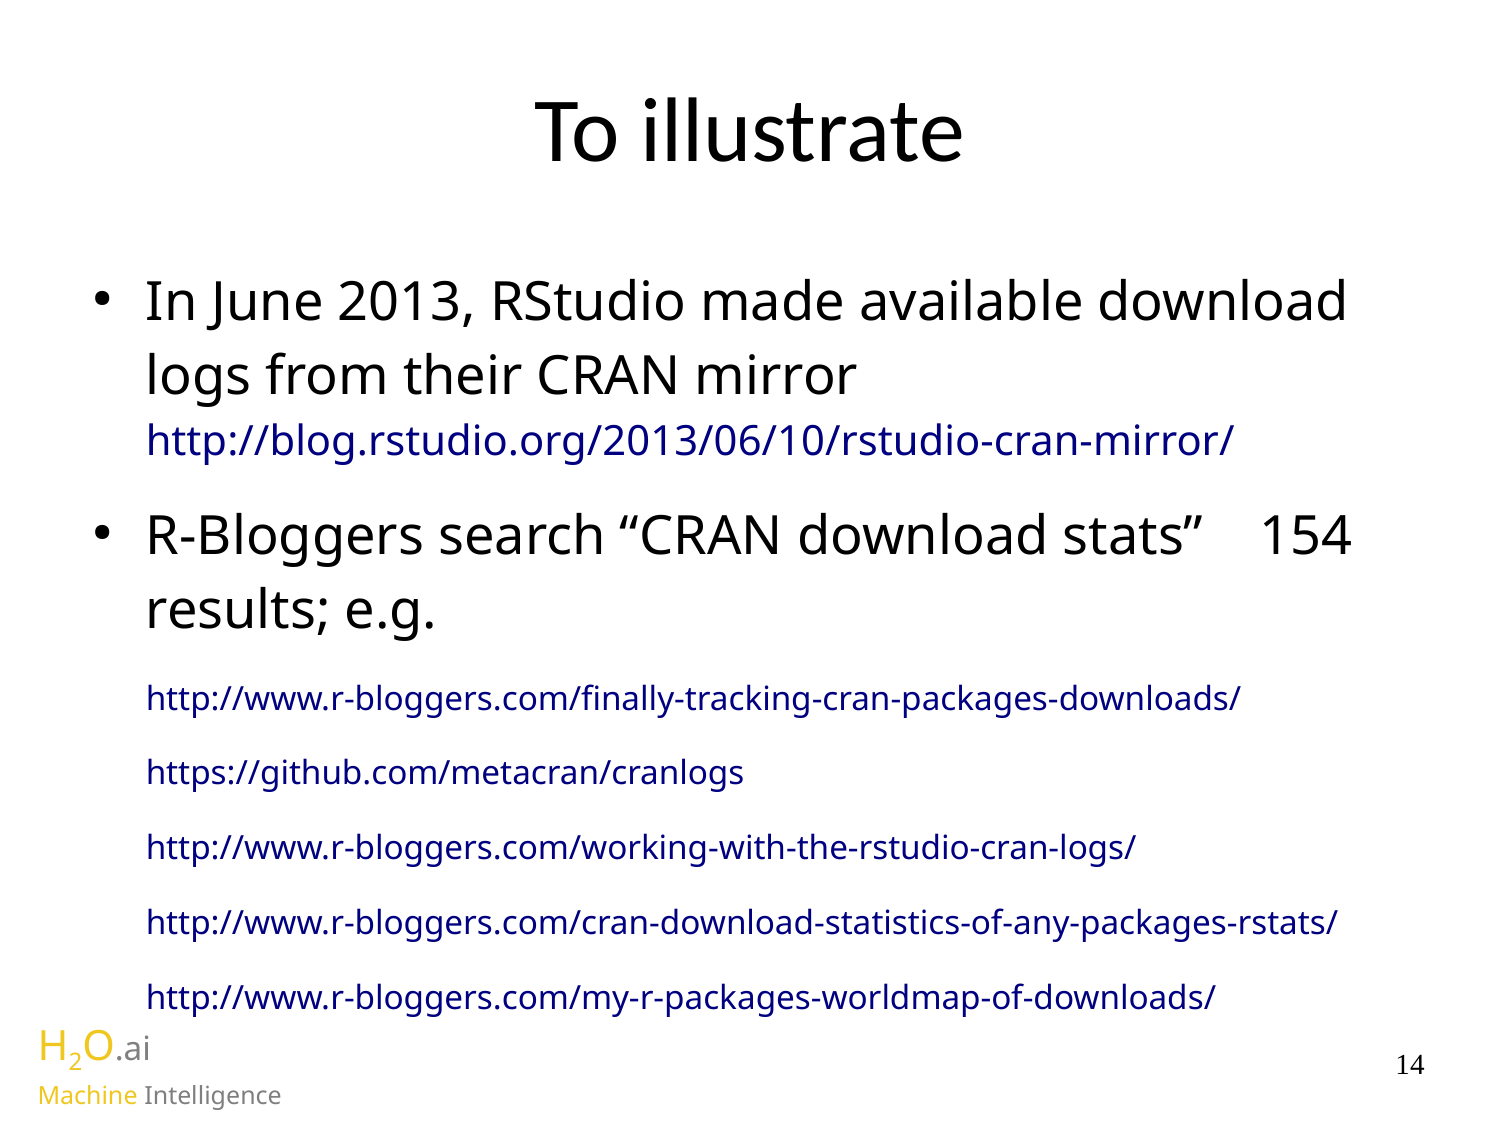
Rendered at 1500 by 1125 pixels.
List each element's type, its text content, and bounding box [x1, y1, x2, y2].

title To illustrate [75, 15, 1425, 262]
list In June 2013, RStudio made available download logs from their CRAN mirror http://blog.rstudio.org/2013/06/10/rstudio-cran-mirror/ R-Bloggers search “CRAN download stats” 154 results; e.g. http://www.r-bloggers.com/finally-tracking-cran-packages-downloads/ https://github.com/metacran/cranlogs http://www.r-bloggers.com/working-with-the-rstudio-cran-logs/ http://www.r-bloggers.com/cran-download-statistics-of-any-packages-rstats/ http://www.r-bloggers.com/my-r-packages-worldmap-of-downloads/ [75, 262, 1425, 1125]
